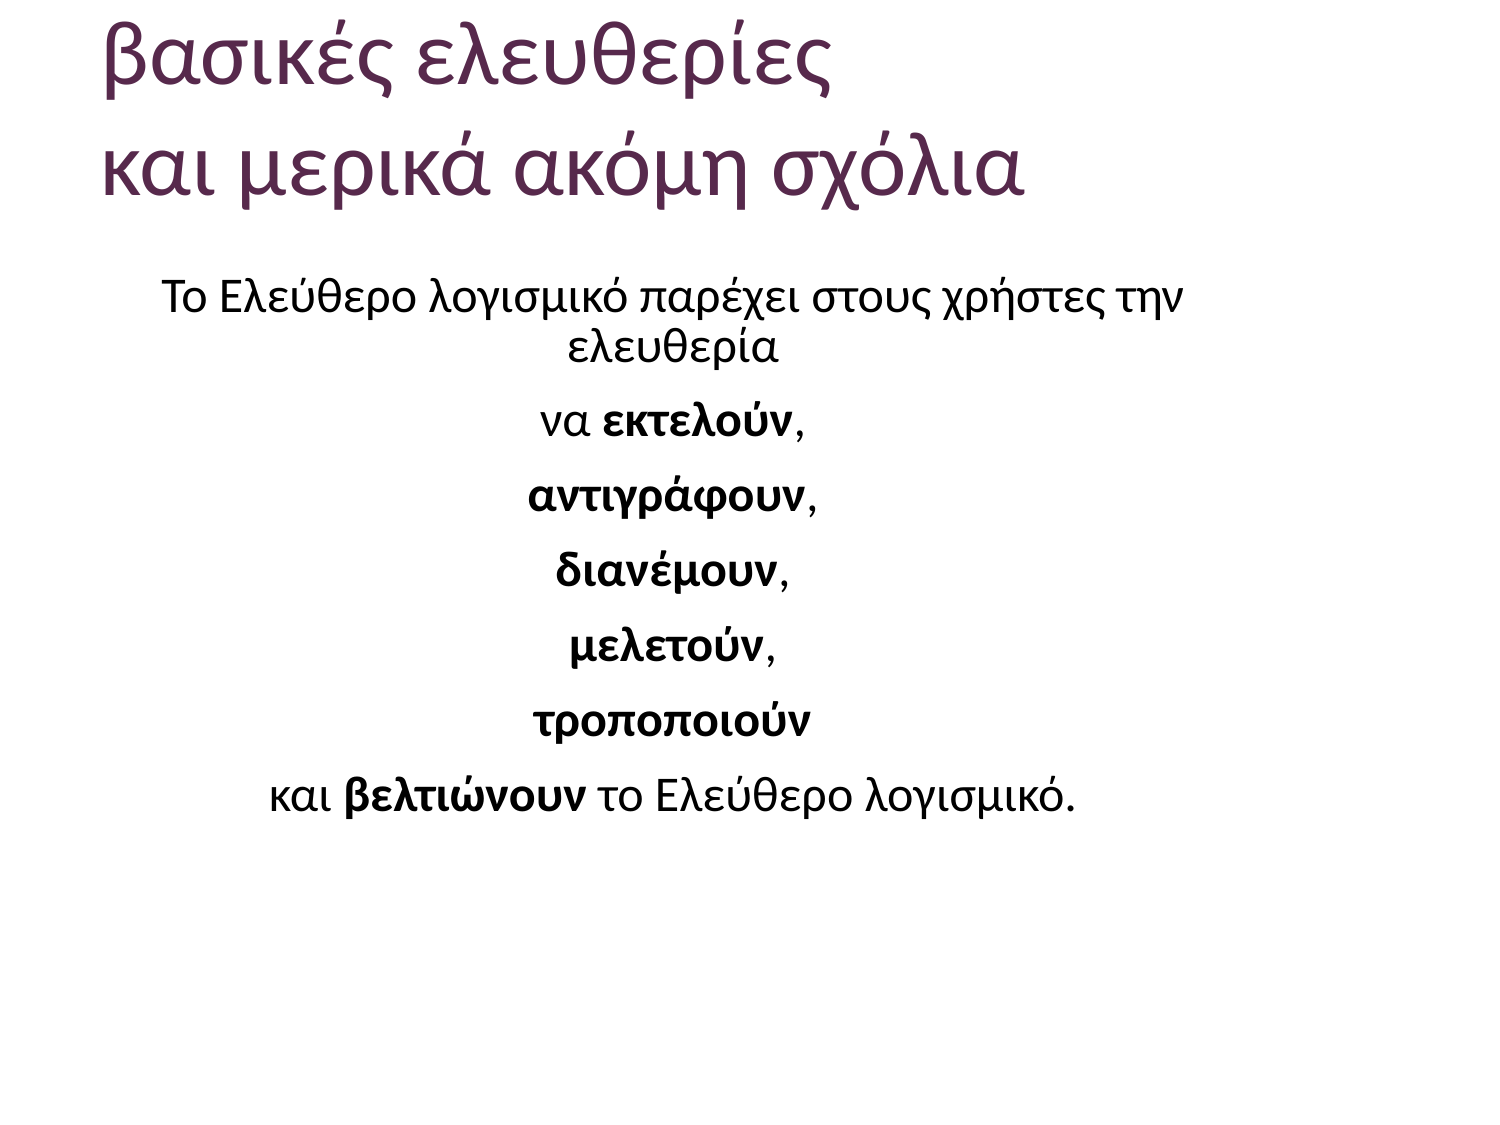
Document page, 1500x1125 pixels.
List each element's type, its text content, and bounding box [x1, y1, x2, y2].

text_box Το Ελεύθερο λογισμικό παρέχει στους χρήστες την ελευθερία να εκτελούν, αντιγράφουν, διανέμουν, μελετούν, τροποποιούν και βελτιώνουν το Ελεύθερο λογισμικό. [146, 267, 1329, 975]
title βασικές ελευθερίες και μερικά ακόμη σχόλια [100, 0, 1438, 208]
